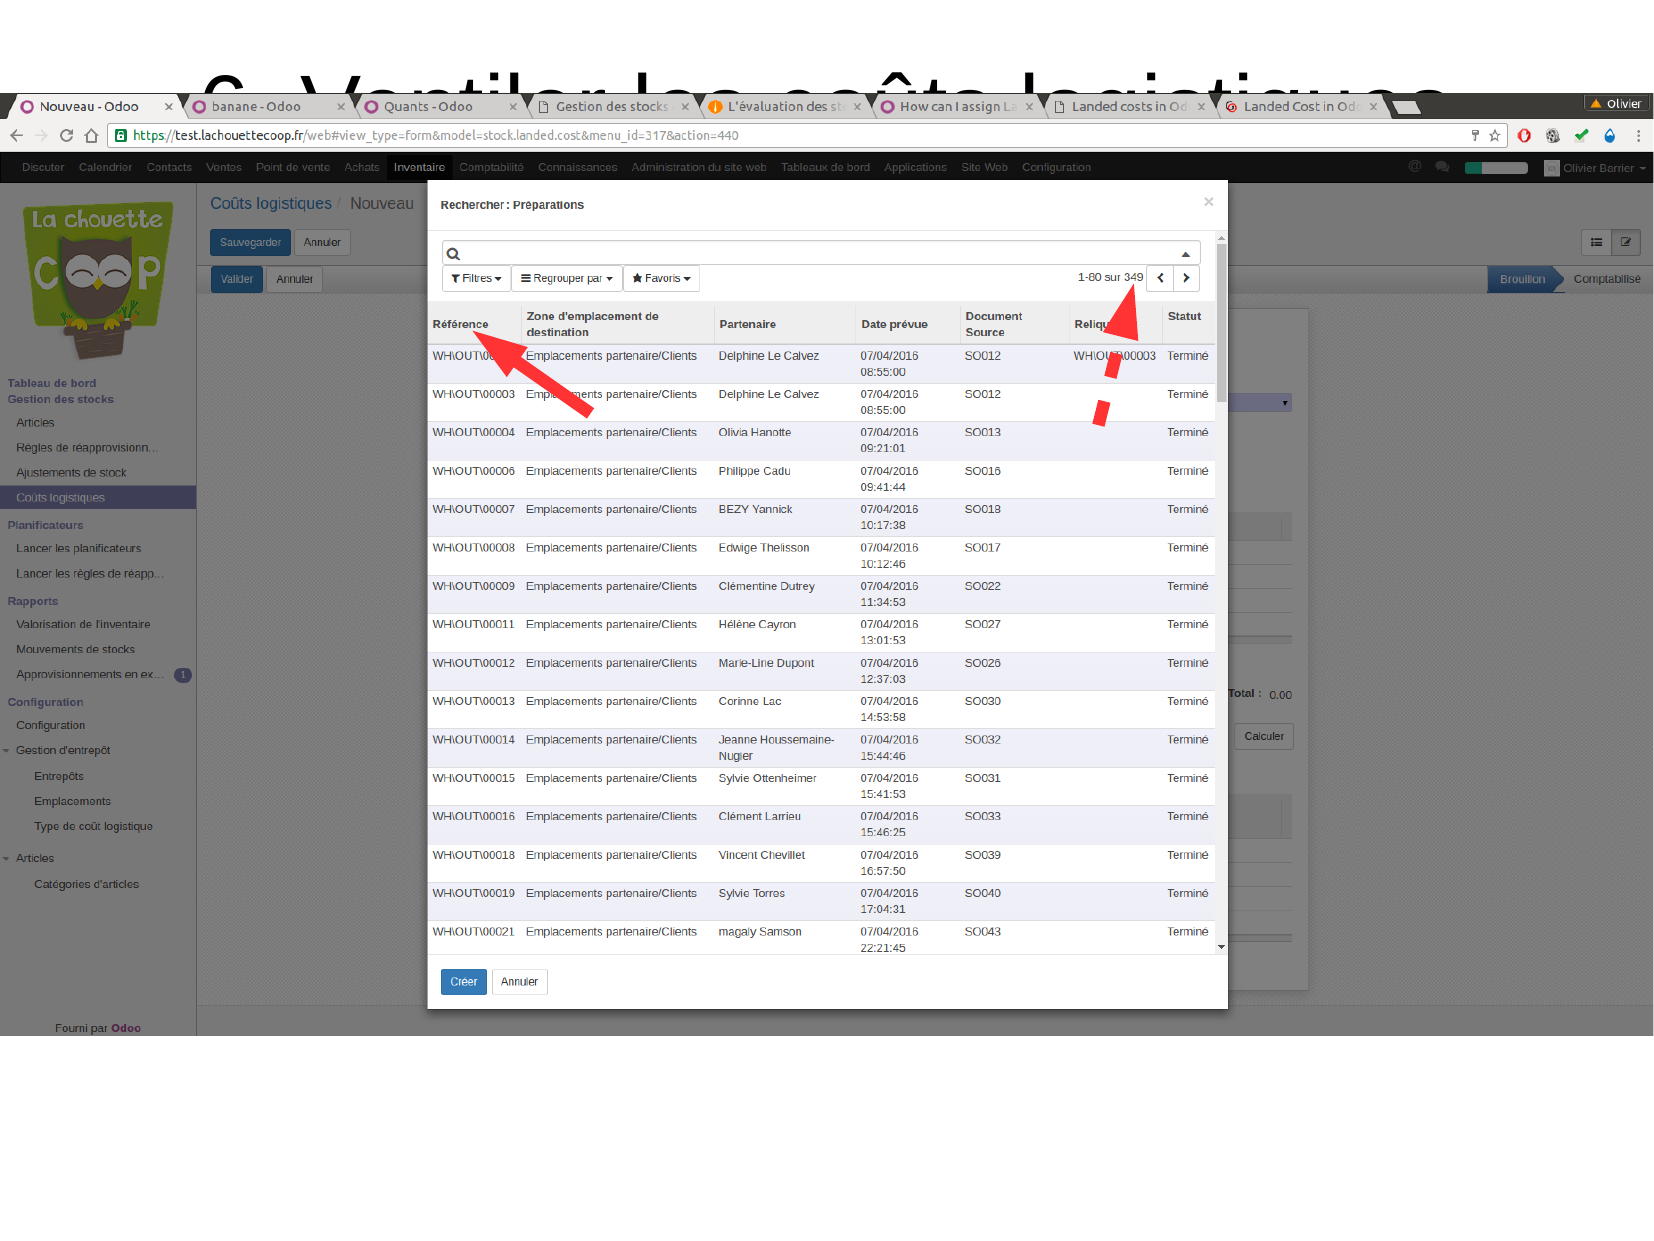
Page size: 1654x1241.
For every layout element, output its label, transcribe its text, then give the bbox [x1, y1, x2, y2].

title 6. Ventiler les coûts logistiques [82, 49, 1571, 93]
picture [0, 93, 1654, 1036]
